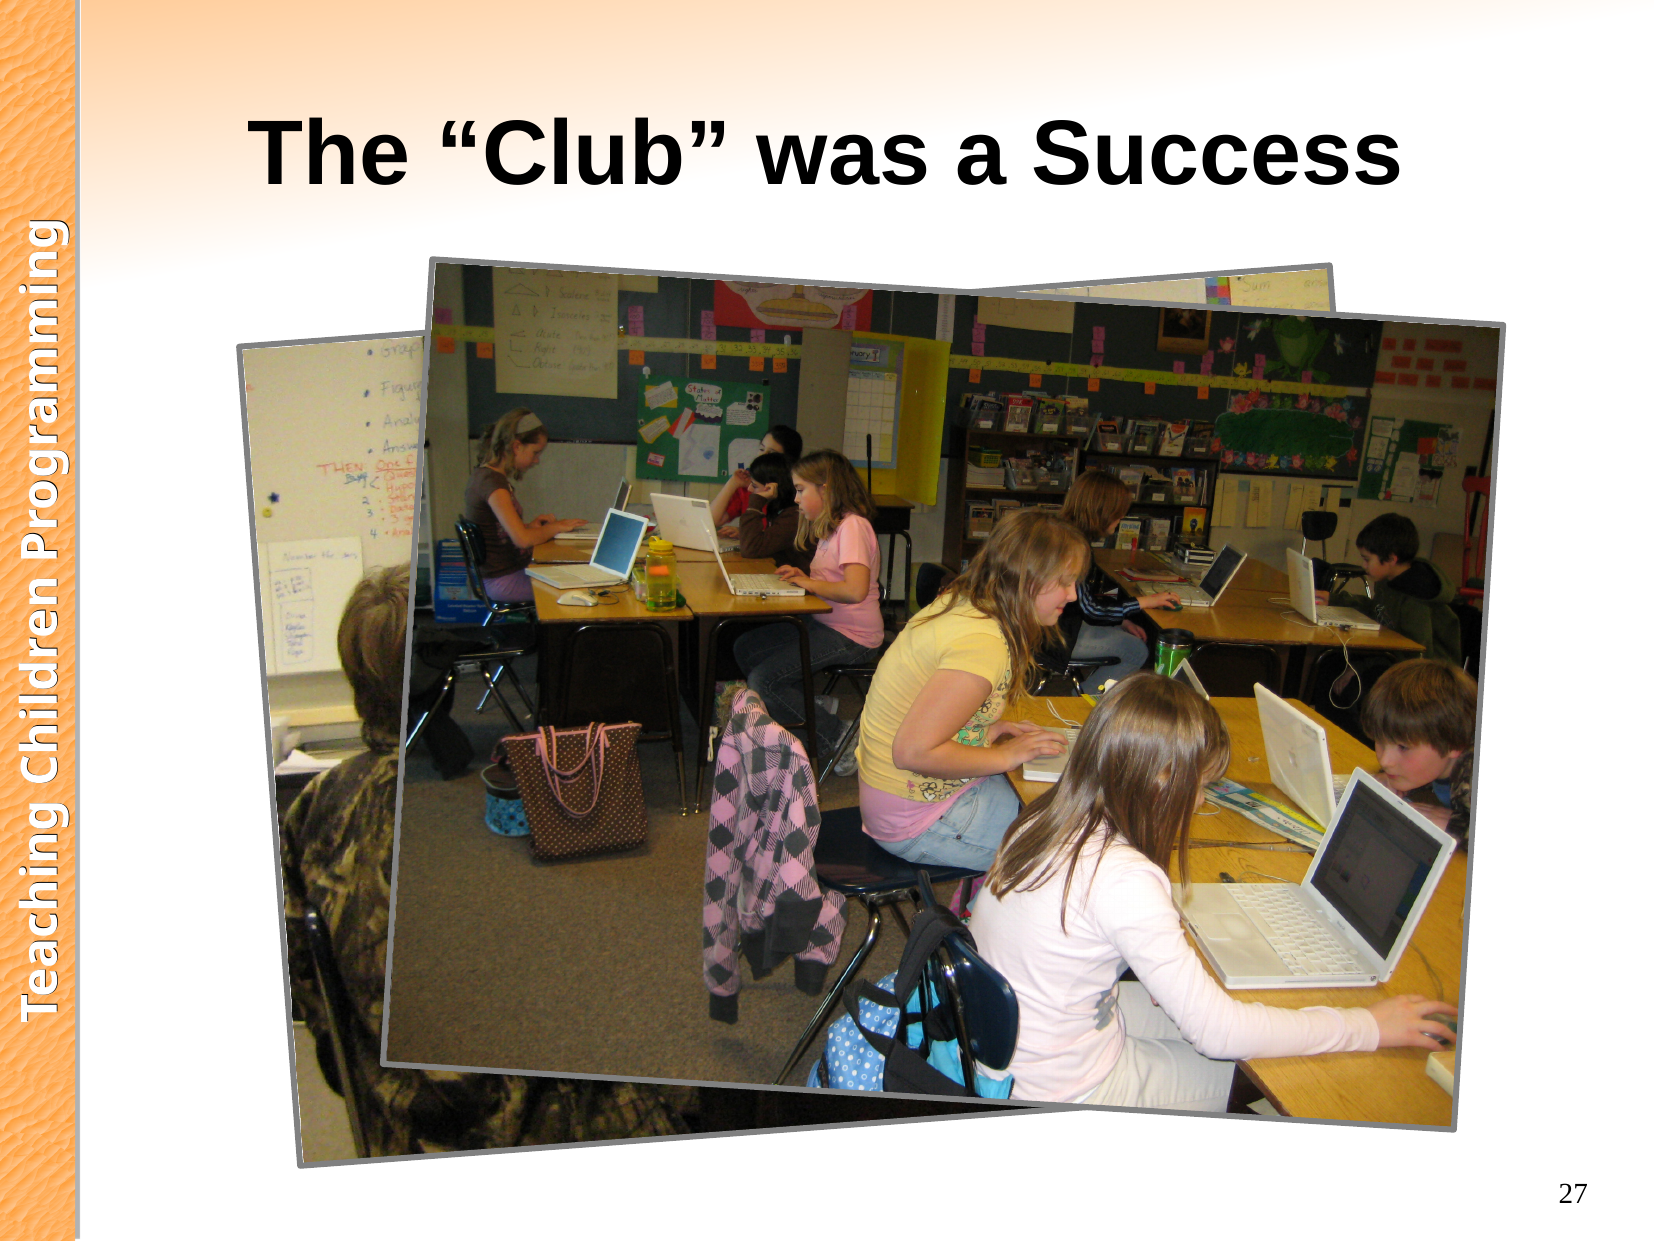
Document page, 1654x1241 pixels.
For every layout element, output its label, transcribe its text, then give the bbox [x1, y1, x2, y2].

title The “Club” was a Success [82, 49, 1571, 257]
picture [386, 262, 1501, 1127]
picture [1015, 268, 1331, 311]
picture [0, 0, 75, 1241]
picture [242, 335, 1035, 1163]
